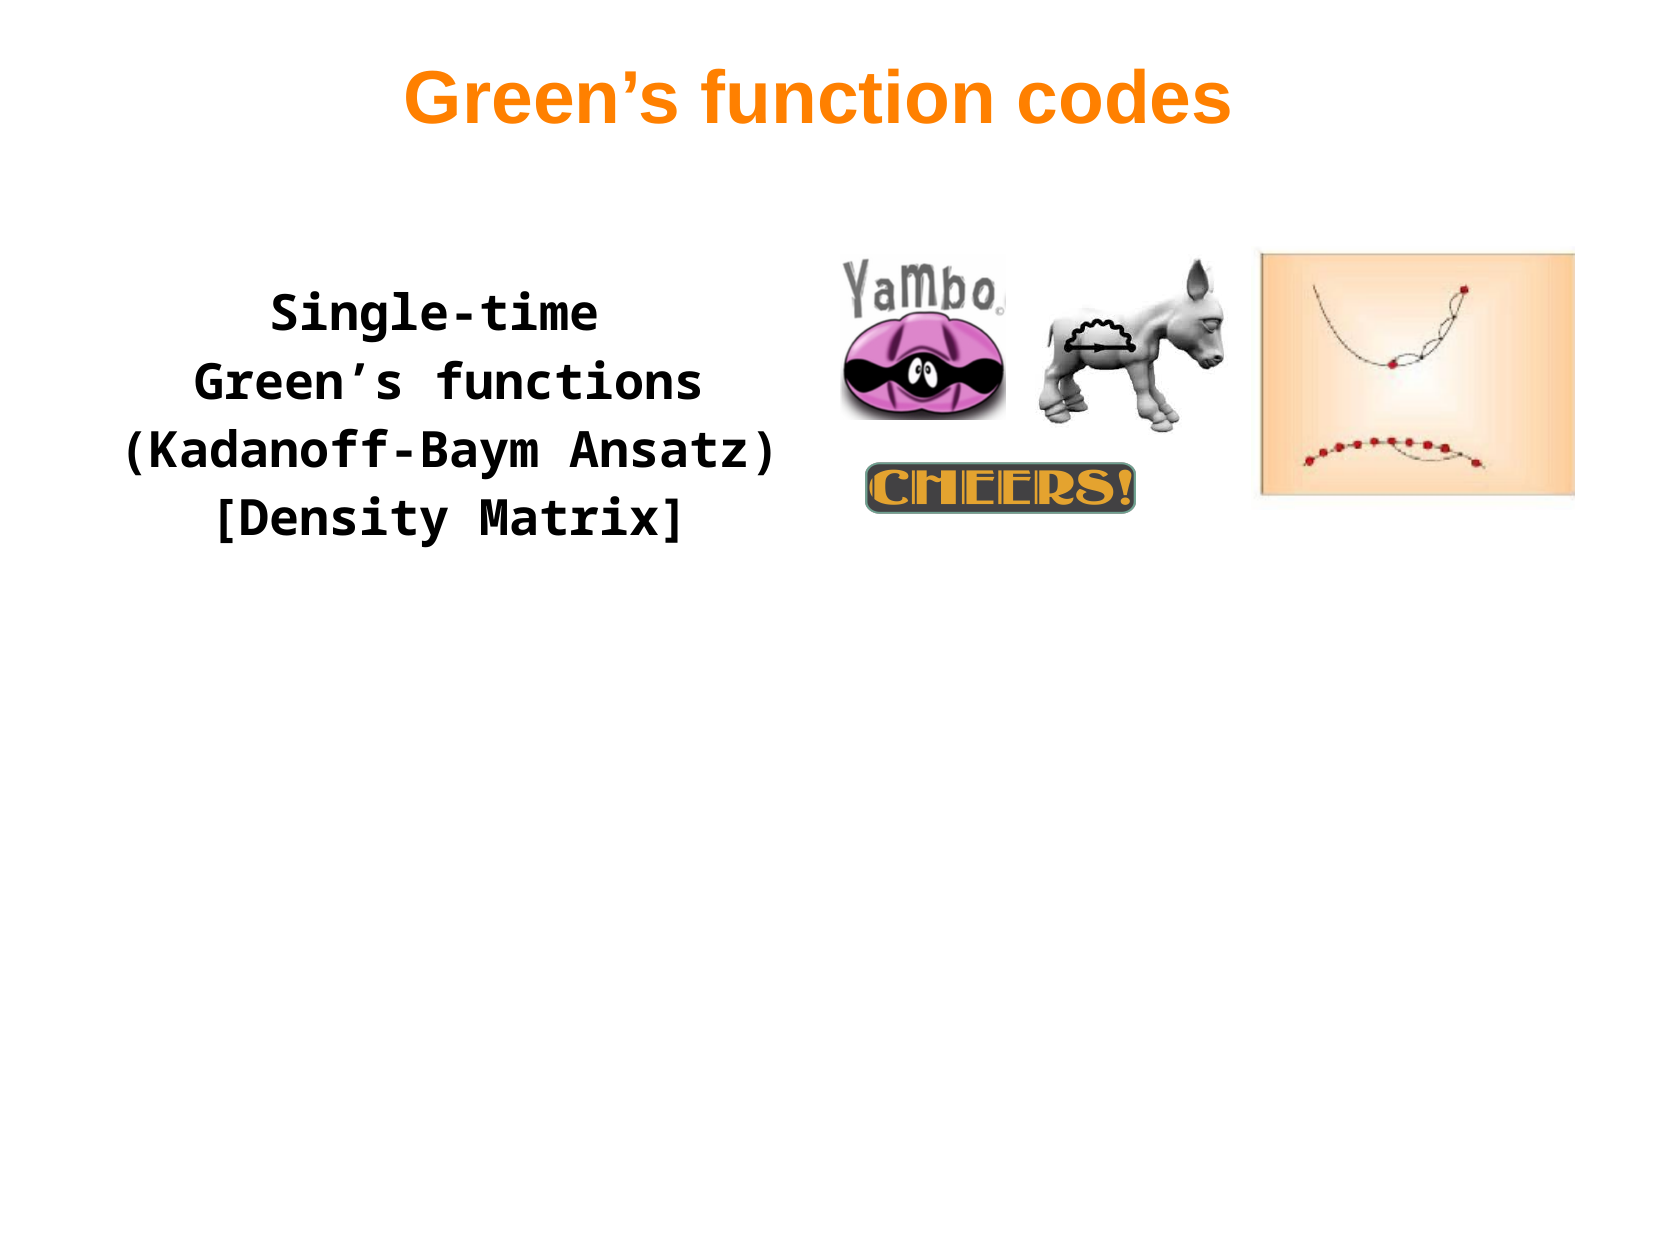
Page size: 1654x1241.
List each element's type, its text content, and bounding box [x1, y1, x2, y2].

text_box Single-time Green’s functions (Kadanoff-Baym Ansatz) [Density Matrix] [105, 270, 765, 485]
picture [840, 254, 1228, 601]
title Green’s function codes [75, 13, 1564, 182]
picture [1251, 246, 1575, 511]
